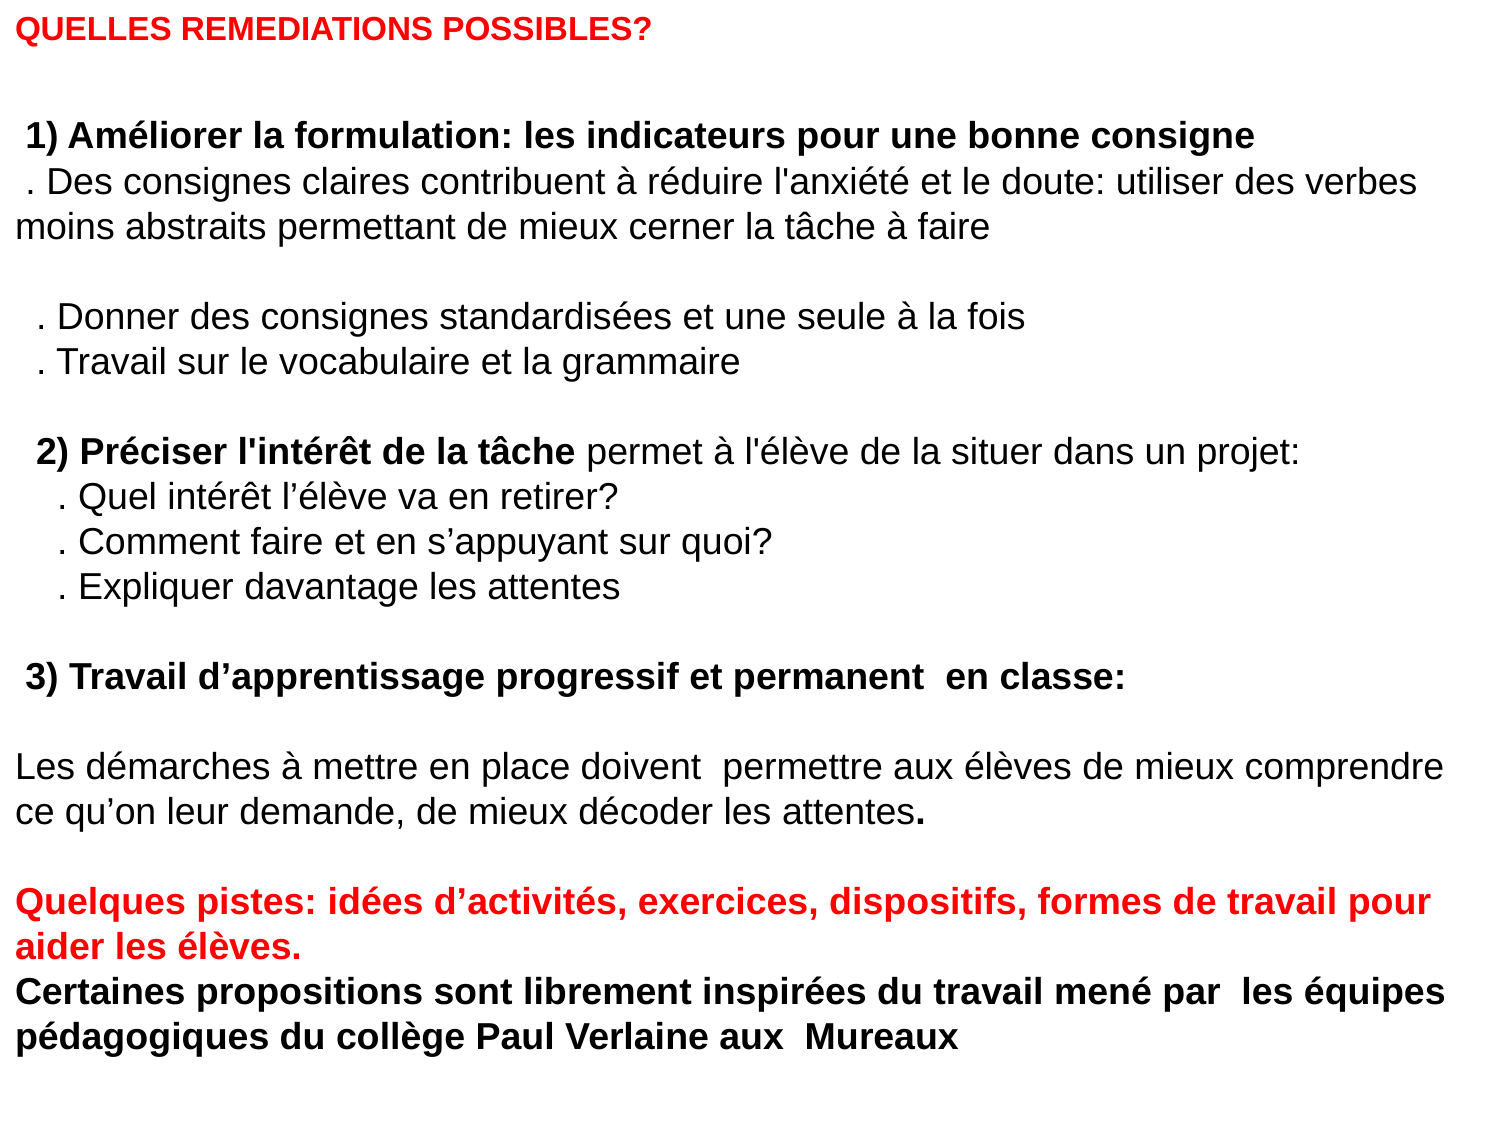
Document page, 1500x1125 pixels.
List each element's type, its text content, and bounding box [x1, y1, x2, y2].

text_box QUELLES REMEDIATIONS POSSIBLES? 1) Améliorer la formulation: les indicateurs pour une bonne consigne . Des consignes claires contribuent à réduire l'anxiété et le doute: utiliser des verbes moins abstraits permettant de mieux cerner la tâche à faire . Donner des consignes standardisées et une seule à la fois . Travail sur le vocabulaire et la grammaire 2) Préciser l'intérêt de la tâche permet à l'élève de la situer dans un projet: . Quel intérêt l’élève va en retirer? . Comment faire et en s’appuyant sur quoi? . Expliquer davantage les attentes 3) Travail d’apprentissage progressif et permanent en classe: Les démarches à mettre en place doivent permettre aux élèves de mieux comprendre ce qu’on leur demande, de mieux décoder les attentes. Quelques pistes: idées d’activités, exercices, dispositifs, formes de travail pour aider les élèves. Certaines propositions sont librement inspirées du travail mené par les équipes pédagogiques du collège Paul Verlaine aux Mureaux [0, 0, 1500, 1112]
